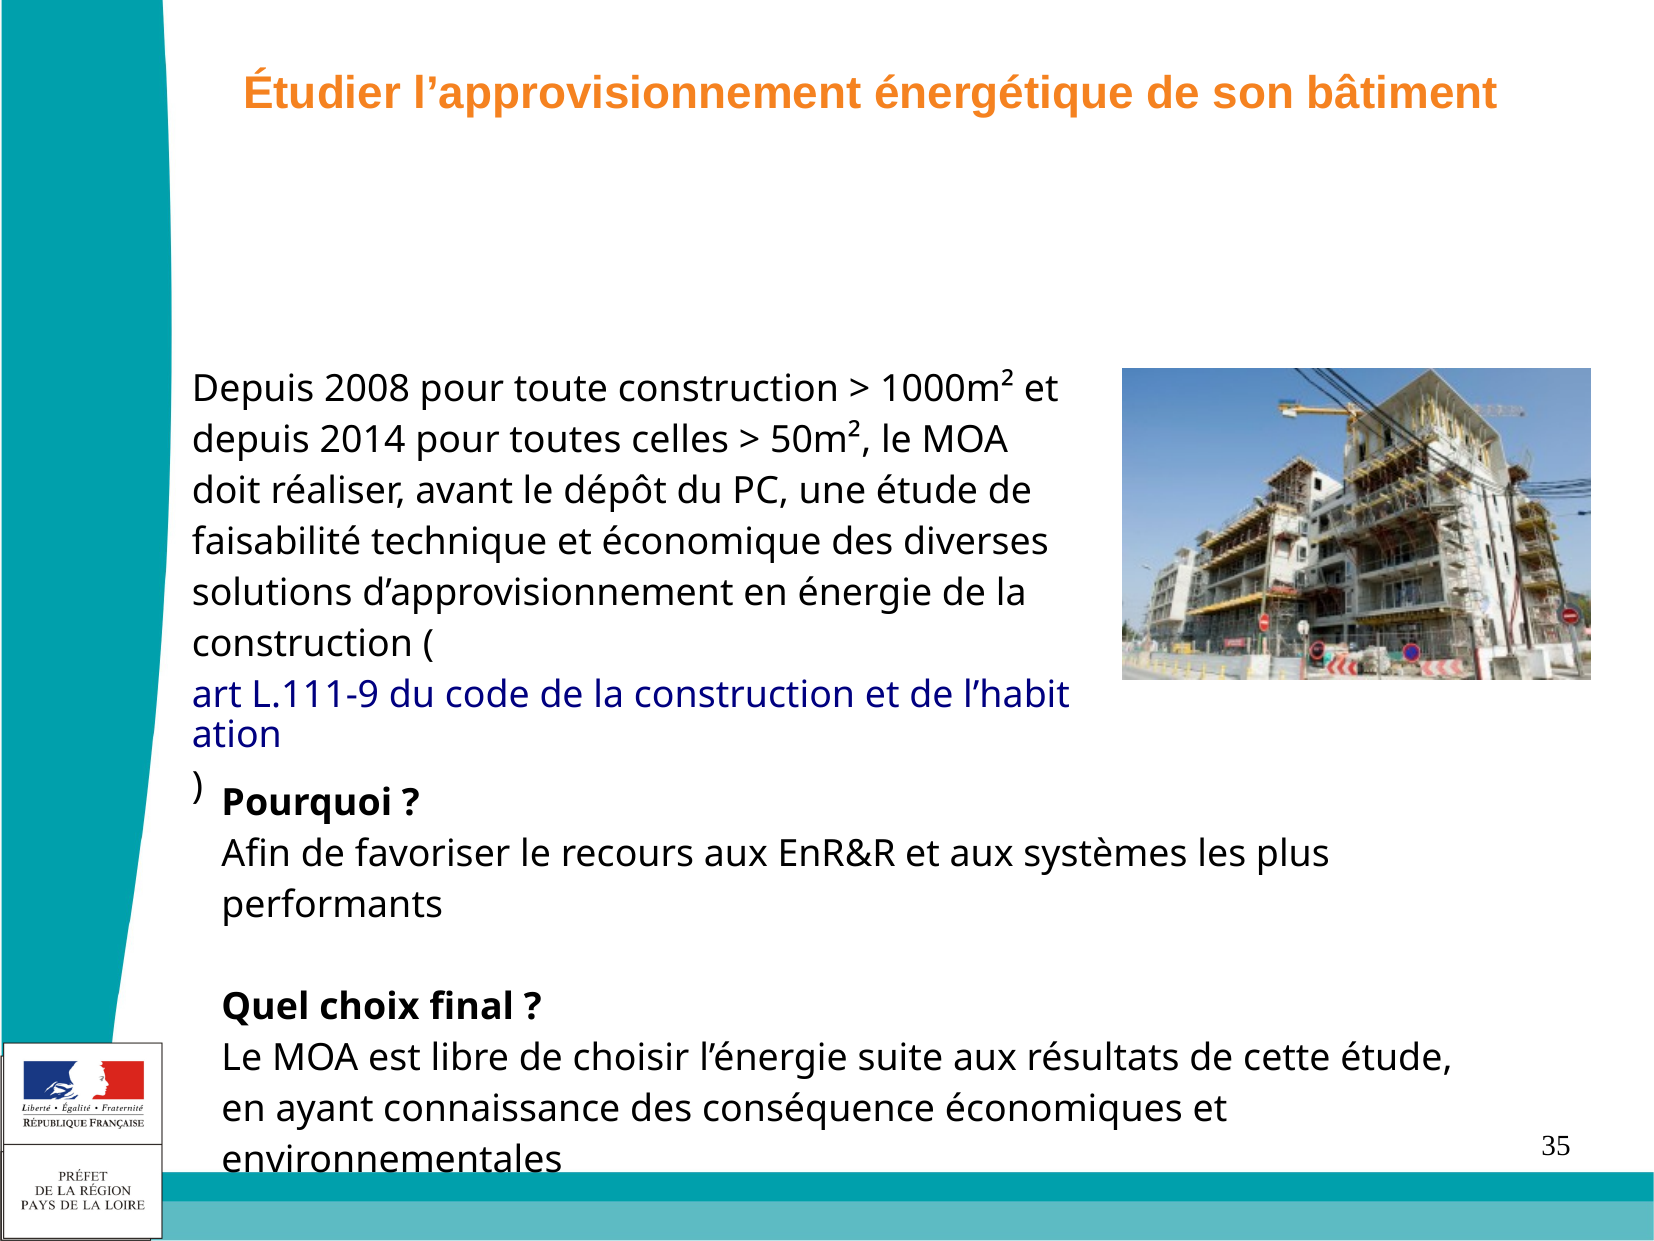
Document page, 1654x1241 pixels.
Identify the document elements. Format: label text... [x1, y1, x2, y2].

text_box Pourquoi ? Afin de favoriser le recours aux EnR&R et aux systèmes les plus performants Quel choix final ? Le MOA est libre de choisir l’énergie suite aux résultats de cette étude, en ayant connaissance des conséquence économiques et environnementales [206, 767, 1506, 1034]
text_box Étudier l’approvisionnement énergétique de son bâtiment [206, 59, 1536, 178]
text_box Depuis 2008 pour toute construction > 1000m² et depuis 2014 pour toutes celles > 50m², le MOA doit réaliser, avant le dépôt du PC, une étude de faisabilité technique et économique des diverses solutions d’approvisionnement en énergie de la construction (art L.111-9 du code de la construction et de l’habitation) [177, 354, 1093, 621]
picture [0, 0, 1654, 1241]
